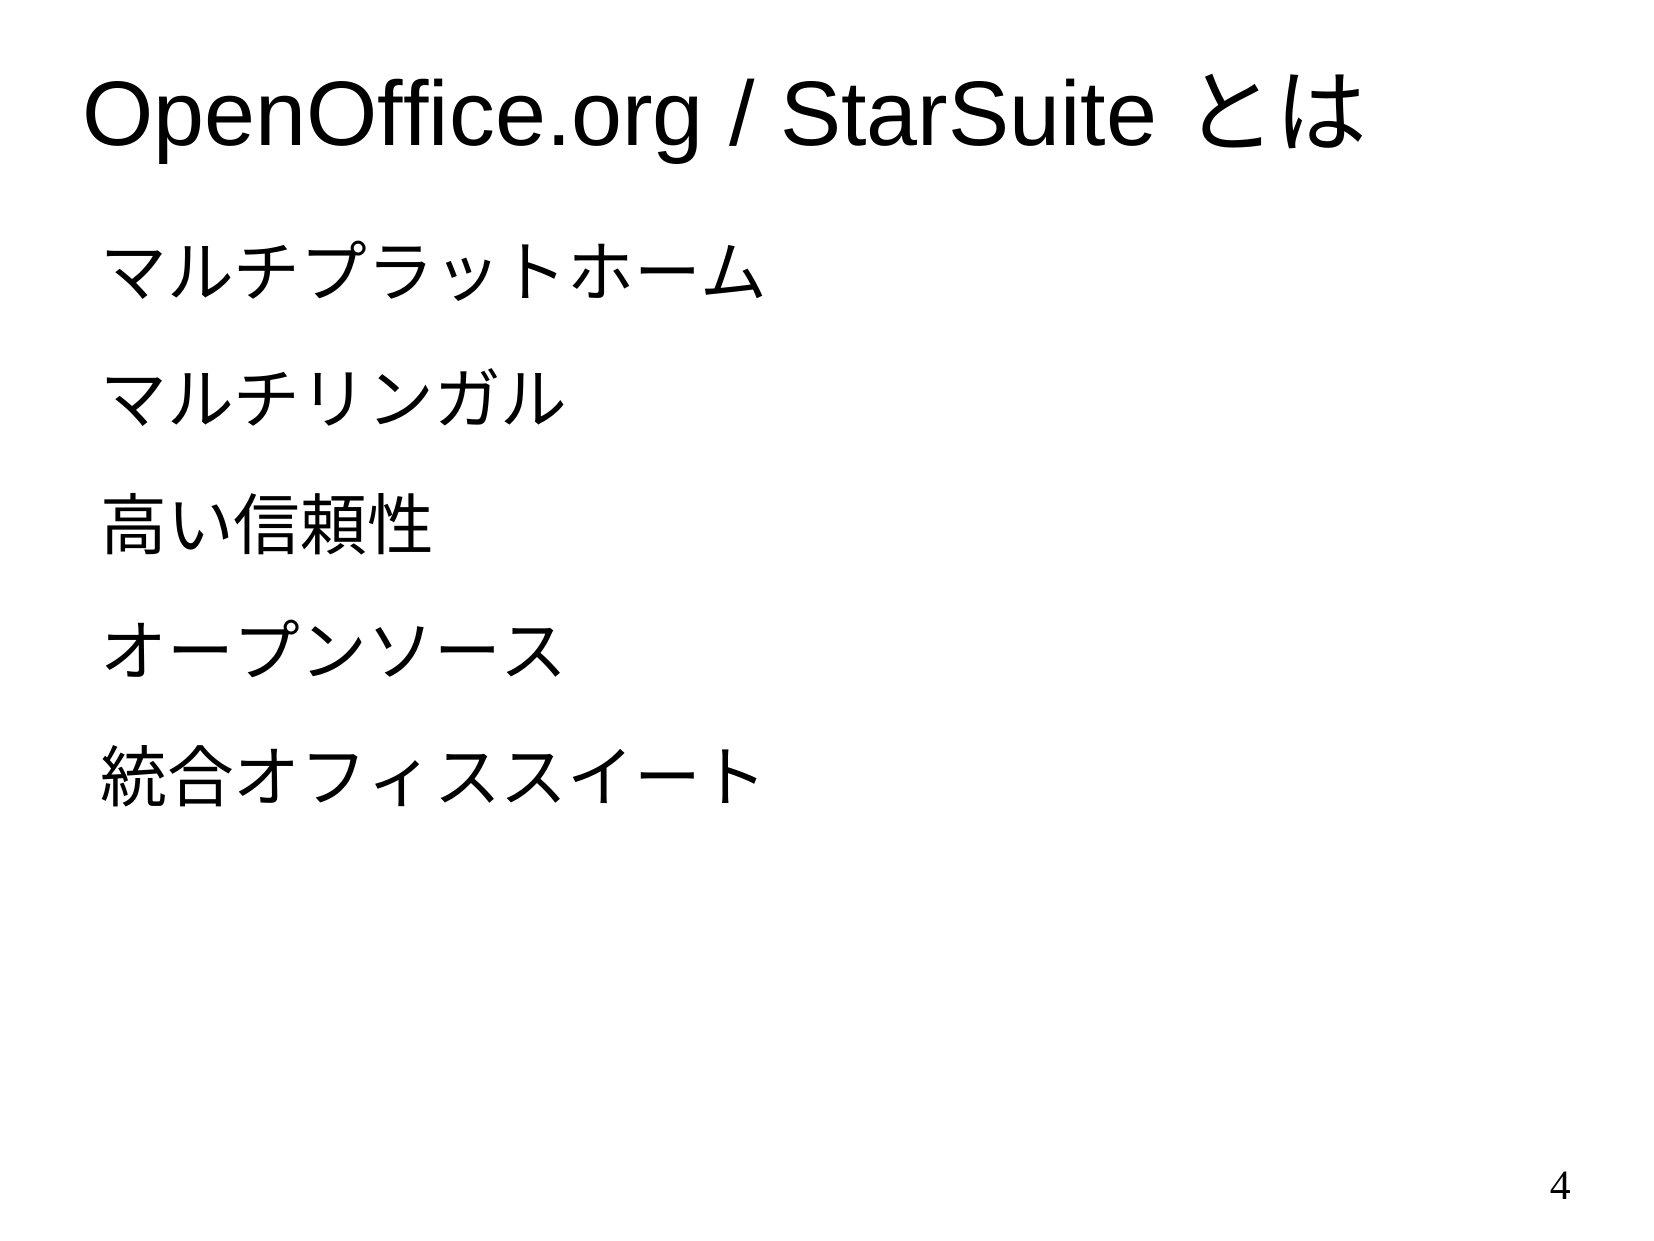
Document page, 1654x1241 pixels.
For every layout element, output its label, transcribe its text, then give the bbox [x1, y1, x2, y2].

title OpenOffice.org / StarSuite とは [82, 0, 1623, 213]
list マルチプラットホーム マルチリンガル 高い信頼性 オープンソース 統合オフィススイート [82, 219, 1571, 1038]
